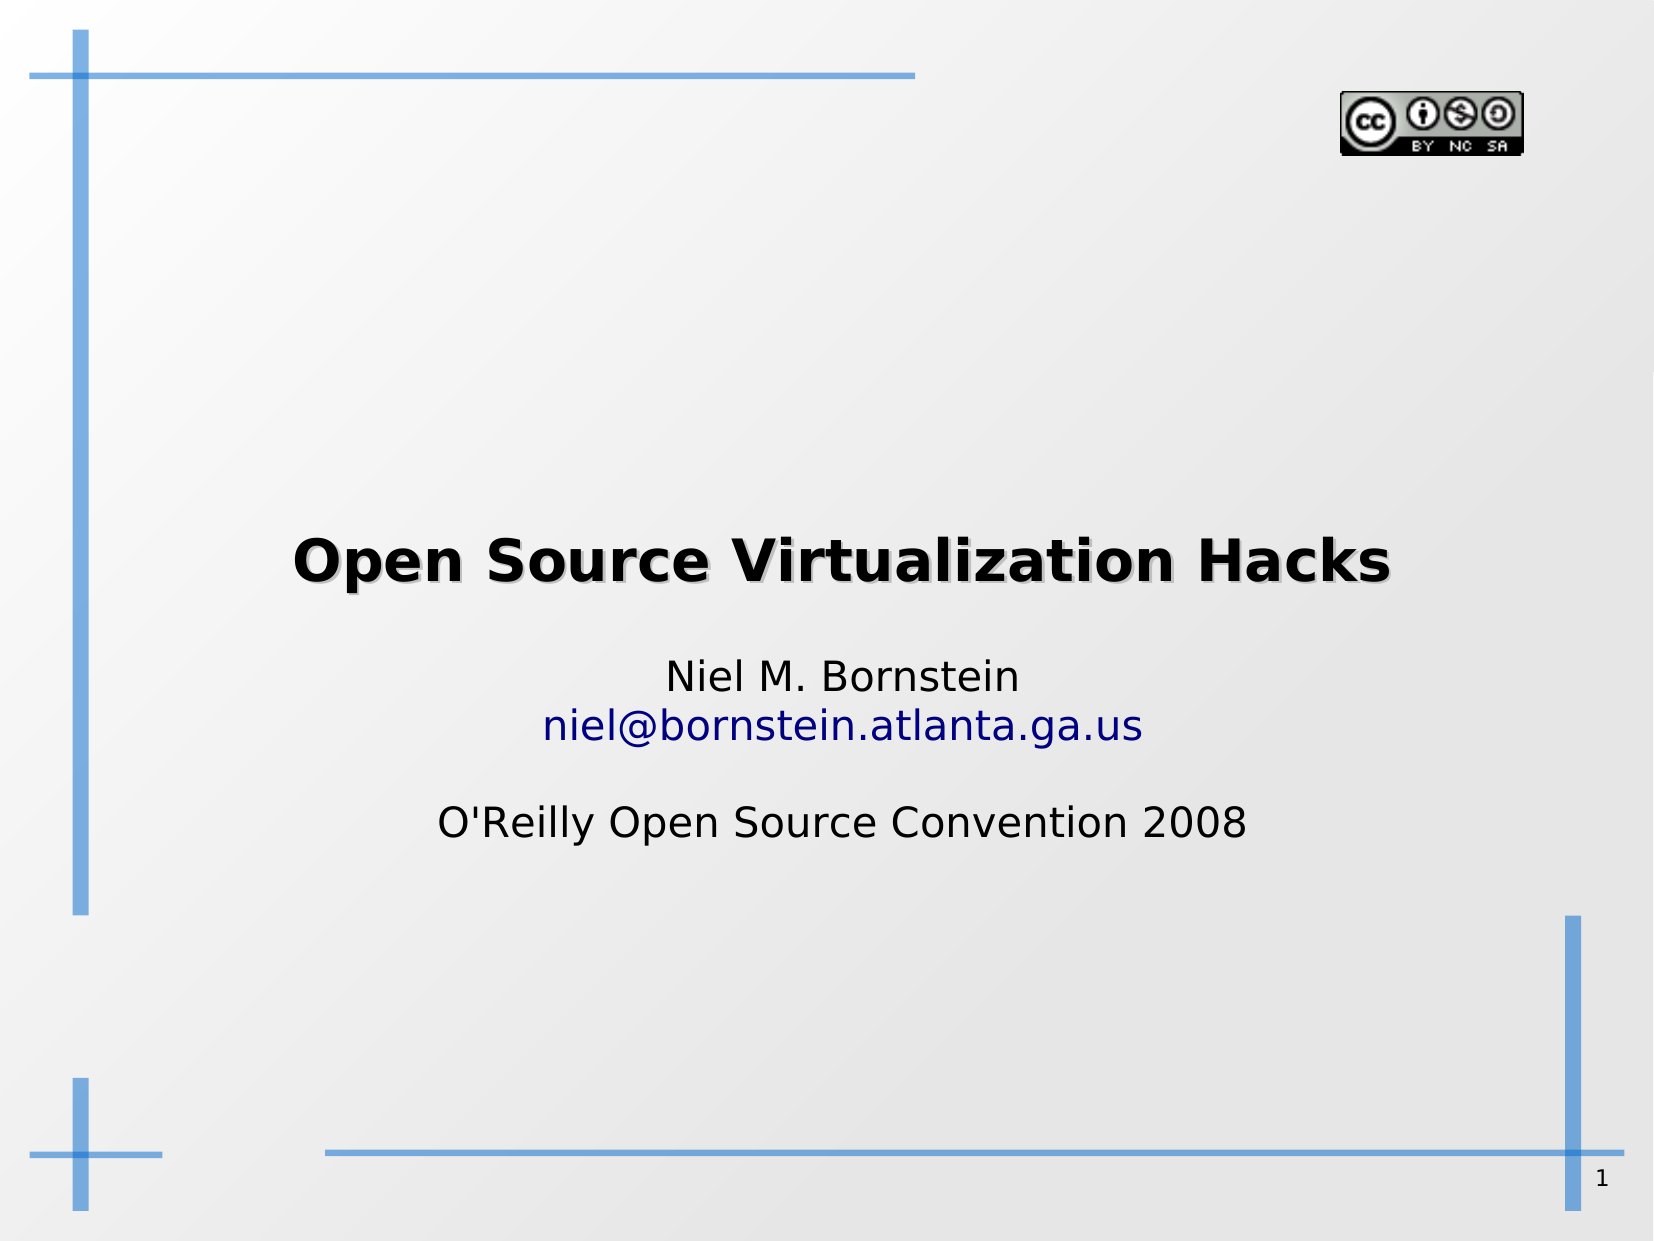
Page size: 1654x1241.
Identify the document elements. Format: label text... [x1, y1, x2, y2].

picture [1340, 91, 1524, 156]
subtitle Open Source Virtualization Hacks Niel M. Bornstein niel@bornstein.atlanta.ga.us O'Reilly Open Source Convention 2008 [124, 241, 1526, 1133]
